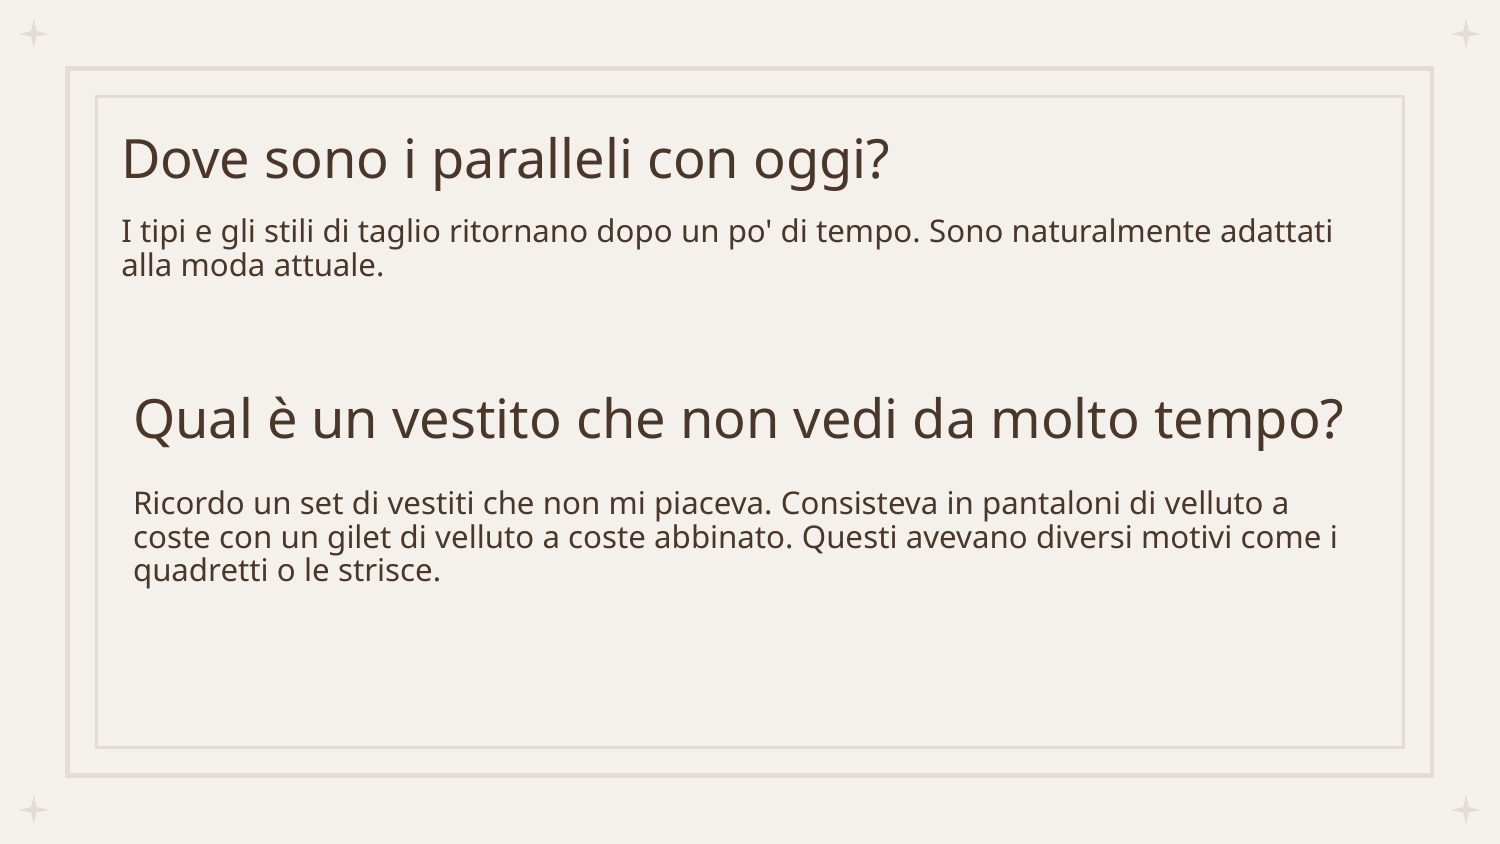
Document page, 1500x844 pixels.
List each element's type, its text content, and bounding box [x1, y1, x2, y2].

list Ricordo un set di vestiti che non mi piaceva. Consisteva in pantaloni di velluto a coste con un gilet di velluto a coste abbinato. Questi avevano diversi motivi come i quadretti o le strisce. [118, 472, 1382, 579]
title Qual è un vestito che non vedi da molto tempo? [118, 372, 1382, 461]
list I tipi e gli stili di taglio ritornano dopo un po' di tempo. Sono naturalmente adattati alla moda attuale. [106, 200, 1371, 308]
title Dove sono i paralleli con oggi? [106, 112, 1371, 200]
